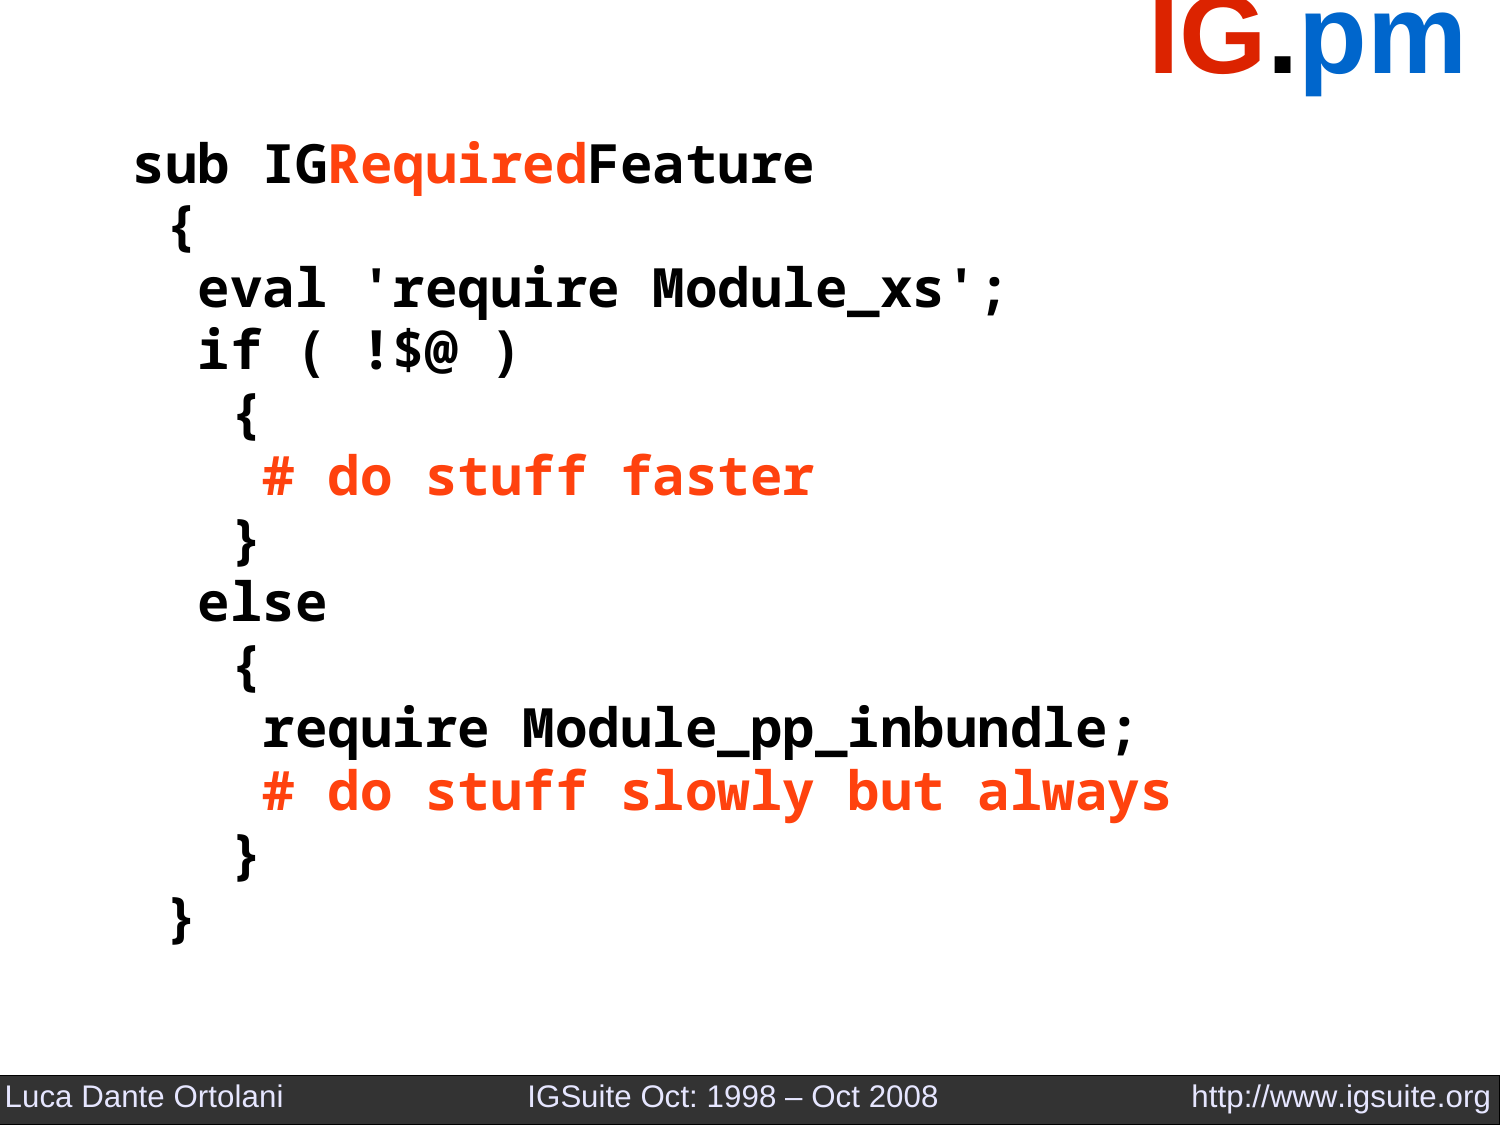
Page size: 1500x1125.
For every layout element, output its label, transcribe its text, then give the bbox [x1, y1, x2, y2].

text_box IG.pm [1116, 0, 1500, 141]
text_box Luca Dante Ortolani IGSuite Oct: 1998 – Oct 2008 http://www.igsuite.org [0, 1075, 1500, 1125]
text_box sub IGRequiredFeature { eval 'require Module_xs'; if ( !$@ ) { # do stuff faster } else { require Module_pp_inbundle; # do stuff slowly but always } } [118, 137, 1373, 945]
